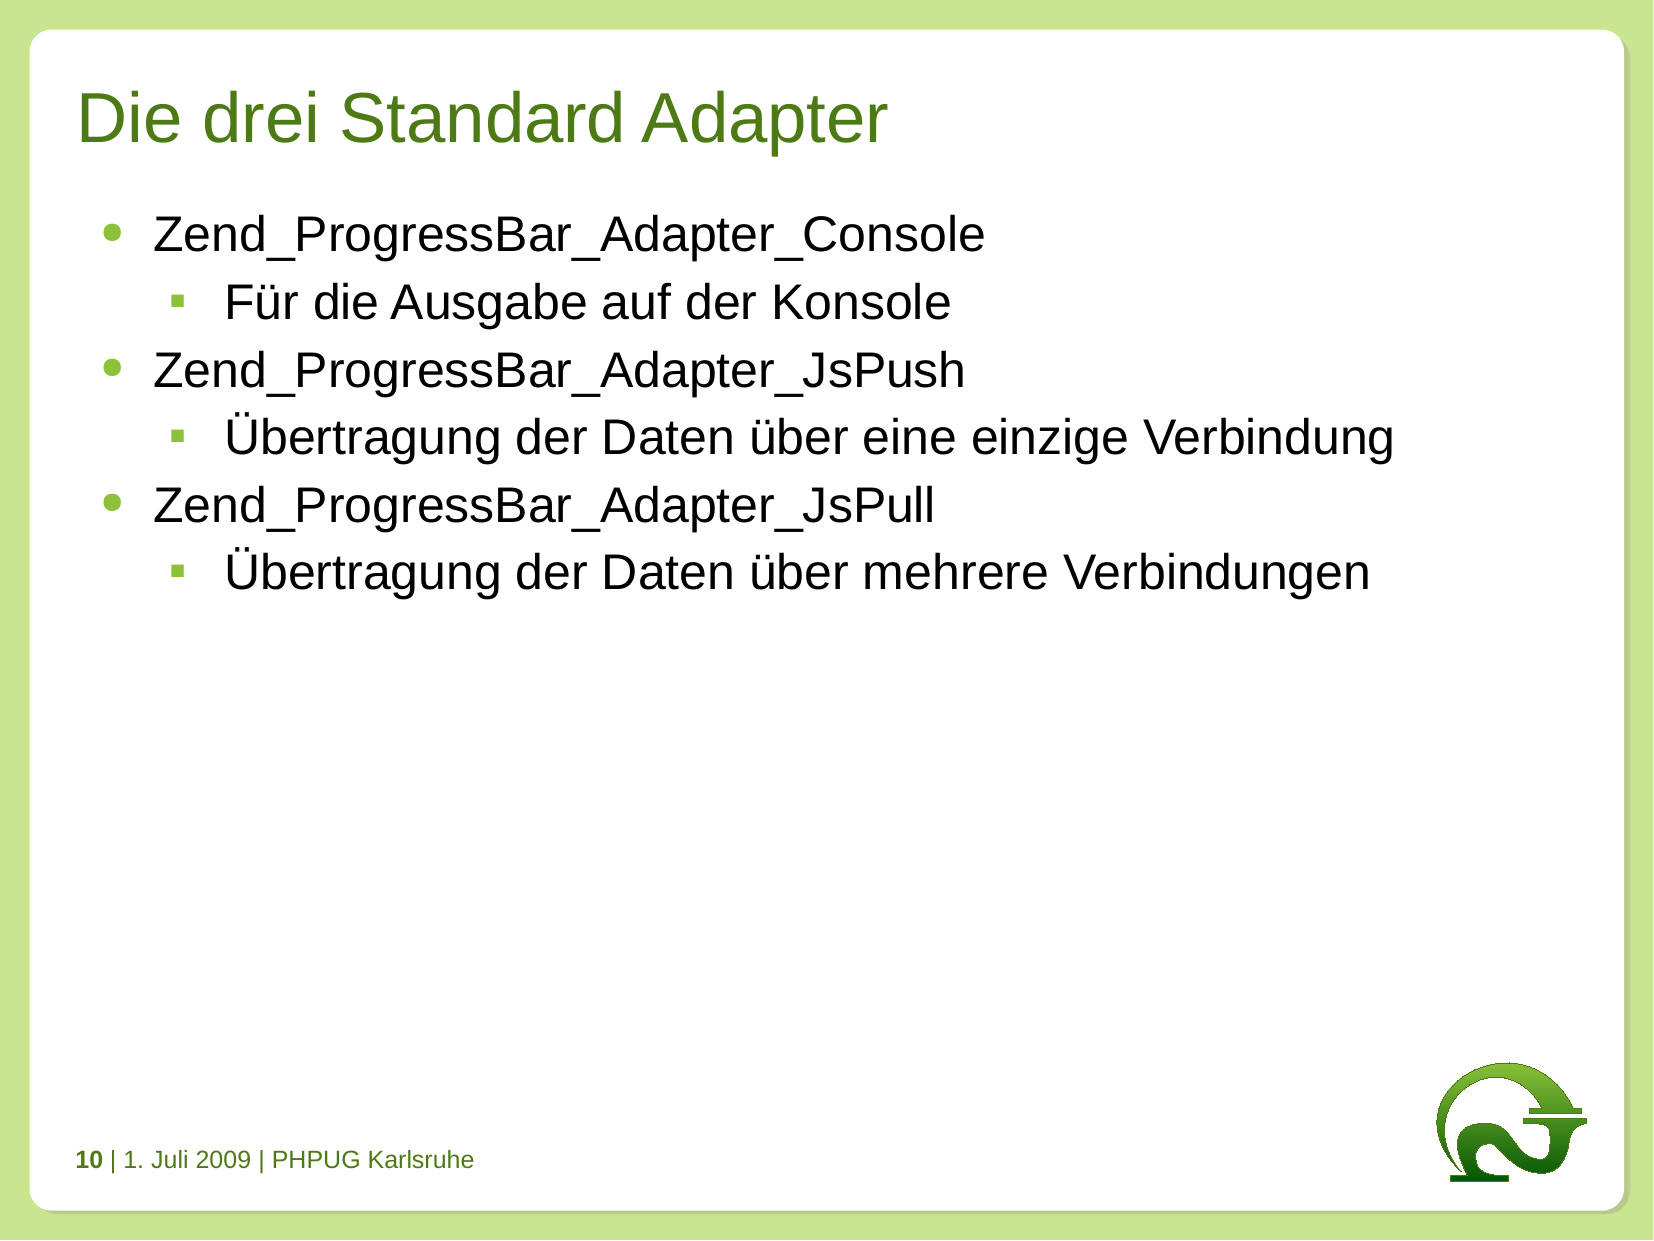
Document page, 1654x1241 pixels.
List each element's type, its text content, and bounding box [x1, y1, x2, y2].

title Die drei Standard Adapter [76, 59, 1565, 178]
list Zend_ProgressBar_Adapter_Console Für die Ausgabe auf der Konsole Zend_ProgressBar_Adapter_JsPush Übertragung der Daten über eine einzige Verbindung Zend_ProgressBar_Adapter_JsPull Übertragung der Daten über mehrere Verbindungen [82, 206, 1565, 1093]
